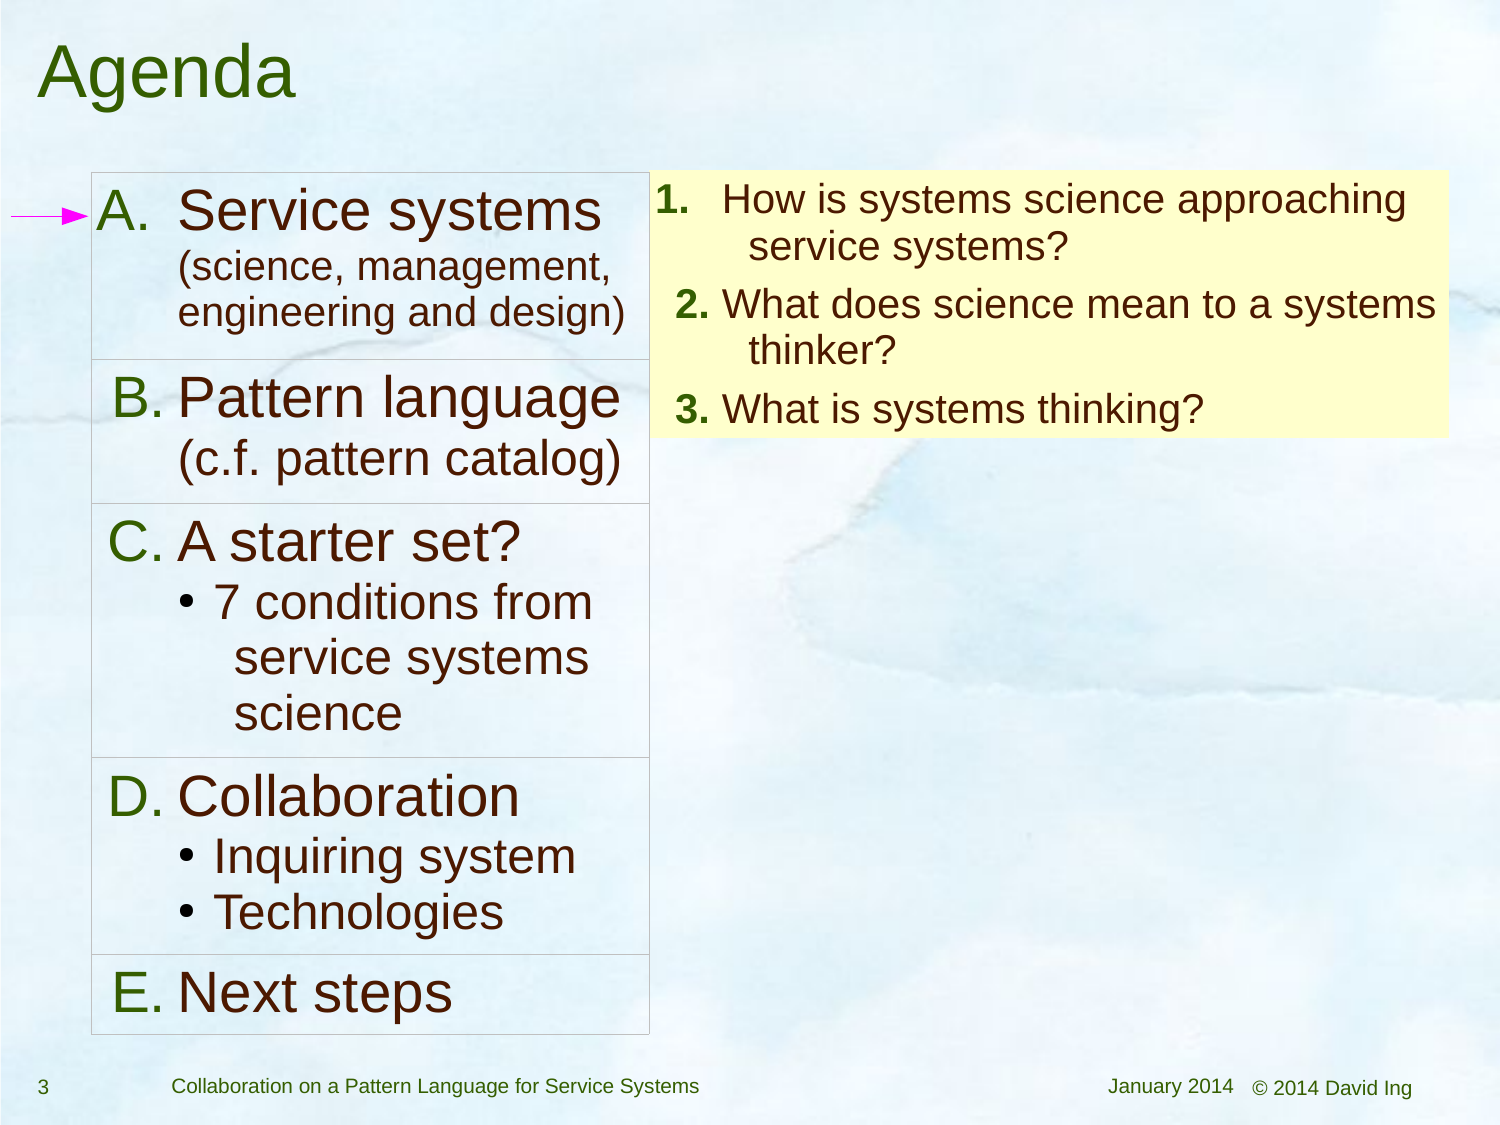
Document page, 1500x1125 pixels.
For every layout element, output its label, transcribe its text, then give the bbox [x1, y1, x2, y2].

table_header 1. [649, 170, 716, 275]
table_cell A starter set? 7 conditions from service systems science [172, 504, 649, 757]
table_cell D. [92, 758, 172, 954]
table_cell What is systems thinking? [716, 379, 1449, 438]
table_cell E. [92, 955, 172, 1034]
table_header How is systems science approaching service systems? [716, 170, 1449, 275]
picture [0, 0, 1500, 1125]
table_cell What does science mean to a systems thinker? [716, 275, 1449, 379]
table_cell C. [92, 504, 172, 757]
table_cell Pattern language (c.f. pattern catalog) [172, 360, 649, 503]
table_header Service systems (science, management, engineering and design) [172, 173, 649, 359]
table_cell Collaboration Inquiring system Technologies [172, 758, 649, 954]
table_cell Next steps [172, 955, 649, 1034]
title Agenda [37, 37, 1463, 152]
table_cell 3. [650, 379, 716, 438]
table_cell 2. [650, 275, 716, 379]
table_cell B. [92, 360, 172, 503]
table_header A. [92, 173, 172, 359]
